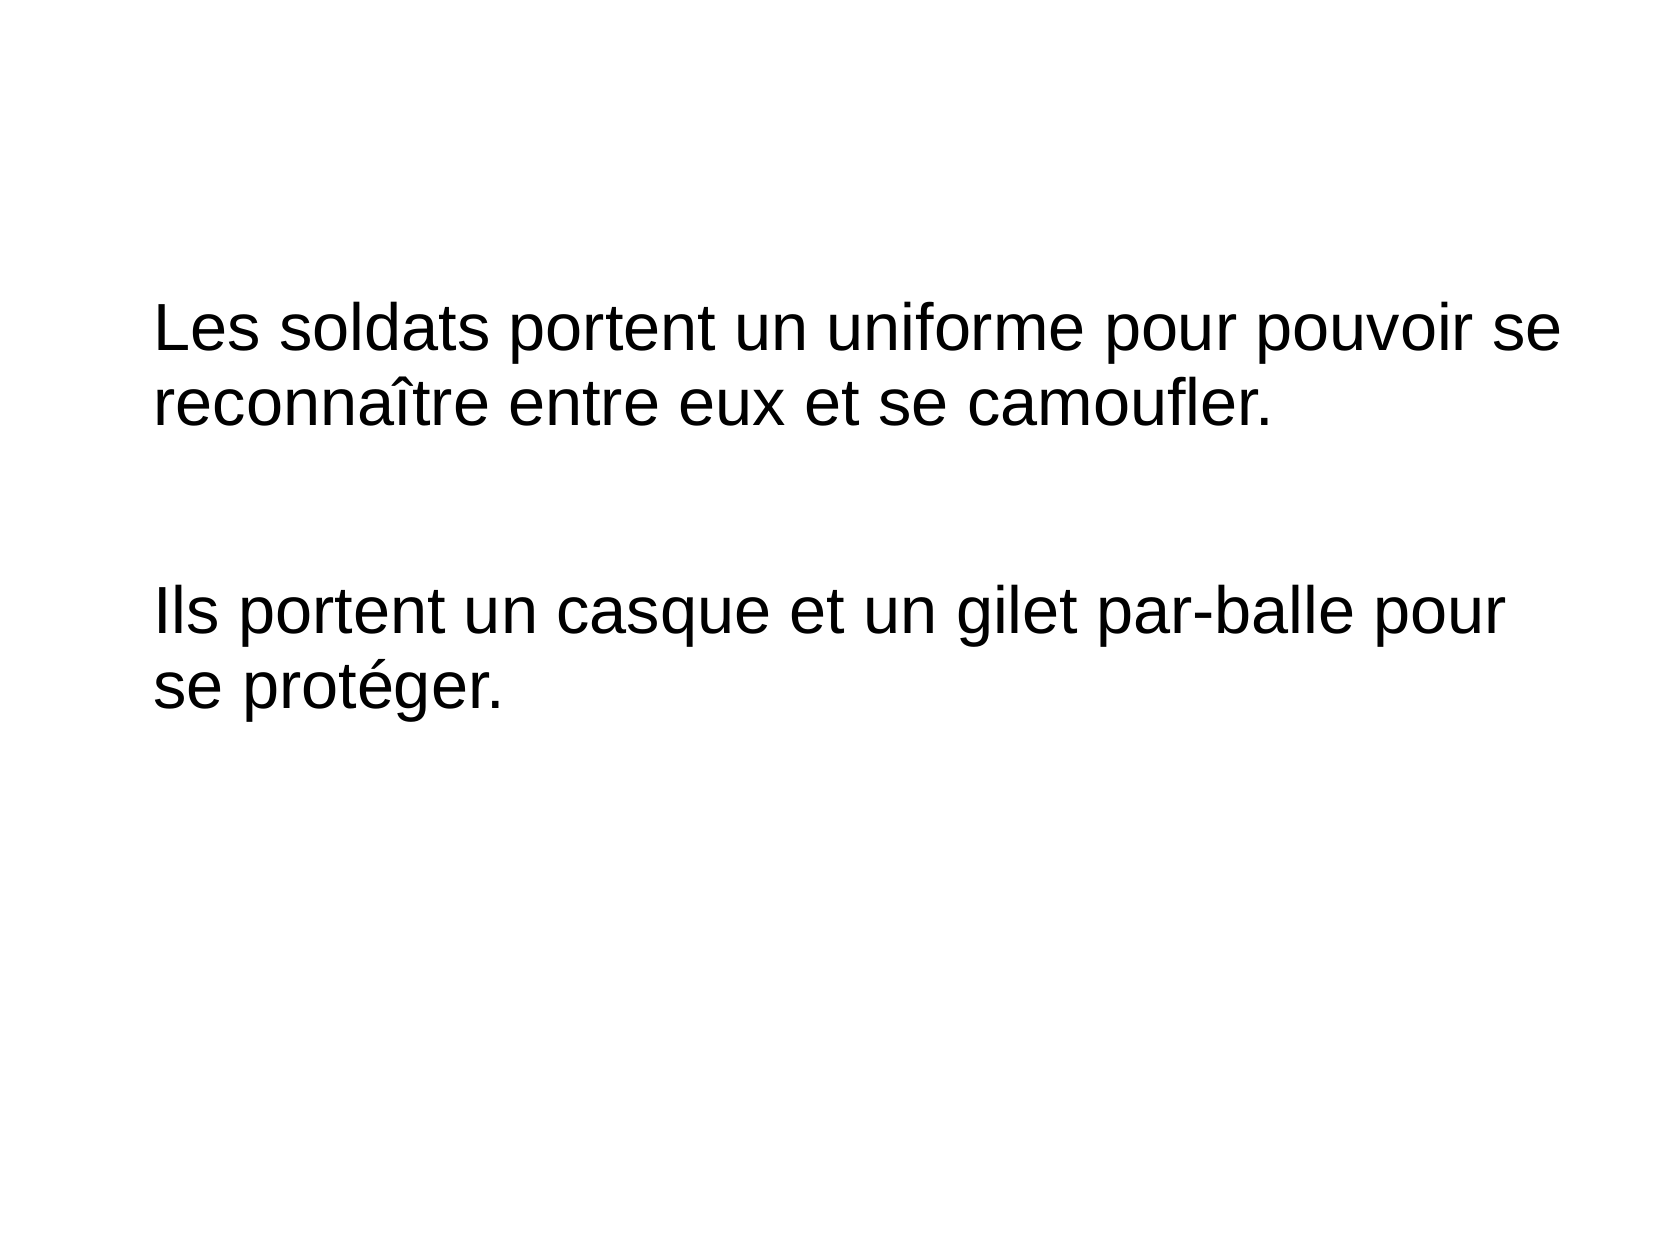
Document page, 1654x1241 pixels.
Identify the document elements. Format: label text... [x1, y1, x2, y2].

list Les soldats portent un uniforme pour pouvoir se reconnaître entre eux et se camoufler. Ils portent un casque et un gilet par-balle pour se protéger. [82, 290, 1571, 1109]
